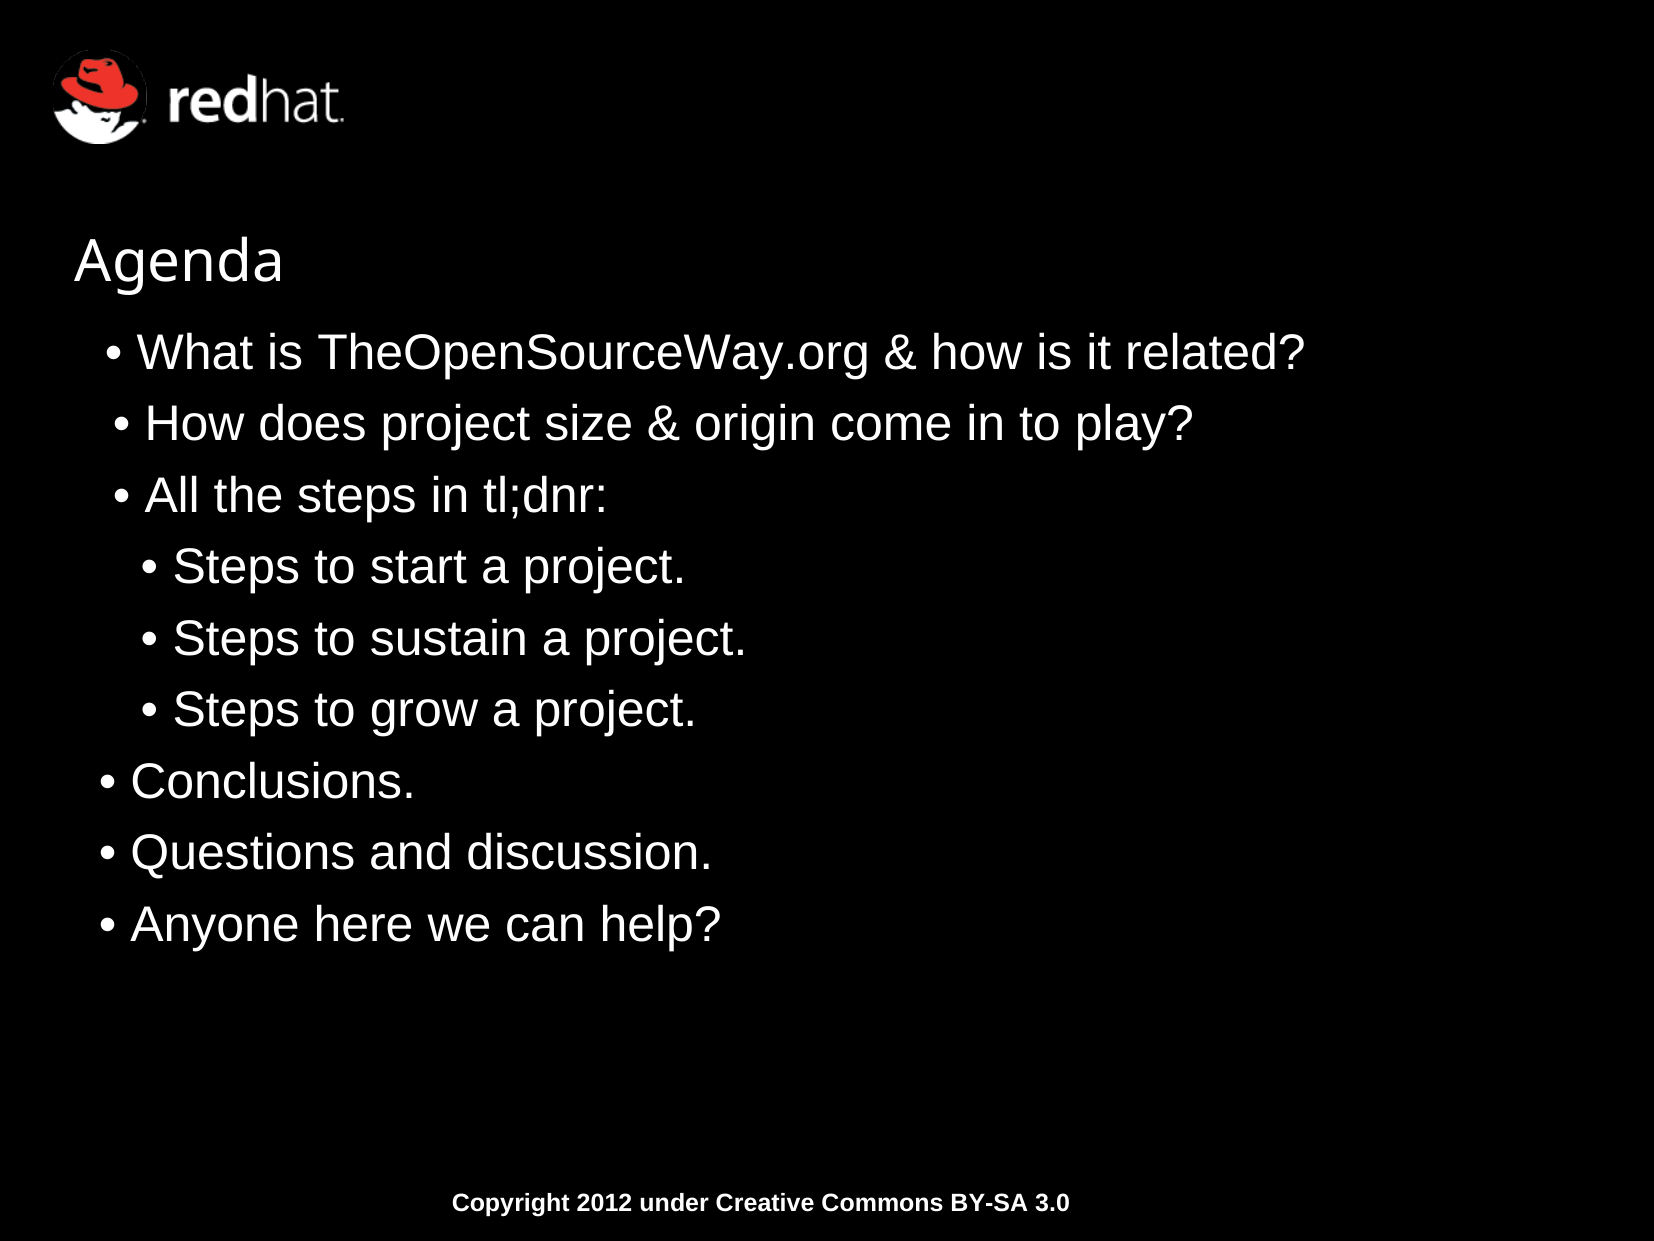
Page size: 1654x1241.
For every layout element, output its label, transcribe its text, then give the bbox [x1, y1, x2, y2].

picture [52, 49, 345, 144]
title Agenda [74, 199, 1506, 318]
list • What is TheOpenSourceWay.org & how is it related? • How does project size & origin come in to play? • All the steps in tl;dnr: • Steps to start a project. • Steps to sustain a project. • Steps to grow a project. • Conclusions. • Questions and discussion. • Anyone here we can help? [77, 324, 1500, 1186]
